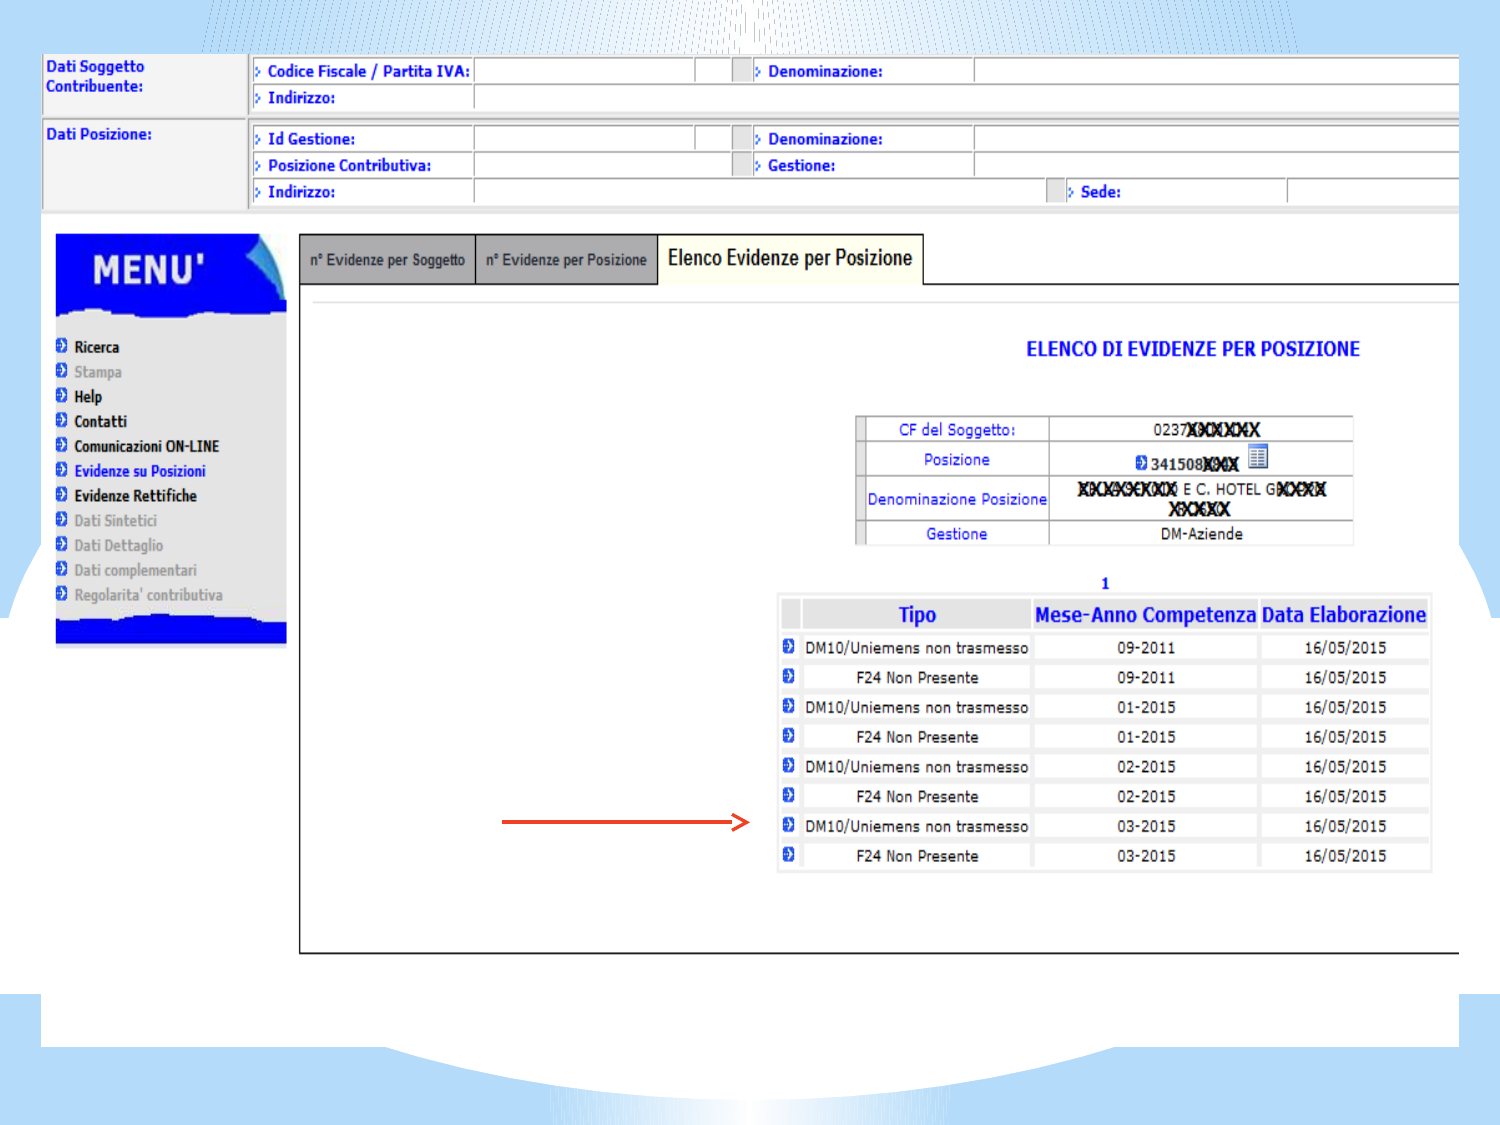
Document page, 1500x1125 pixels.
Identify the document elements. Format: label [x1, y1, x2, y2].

picture [41, 54, 1459, 1047]
